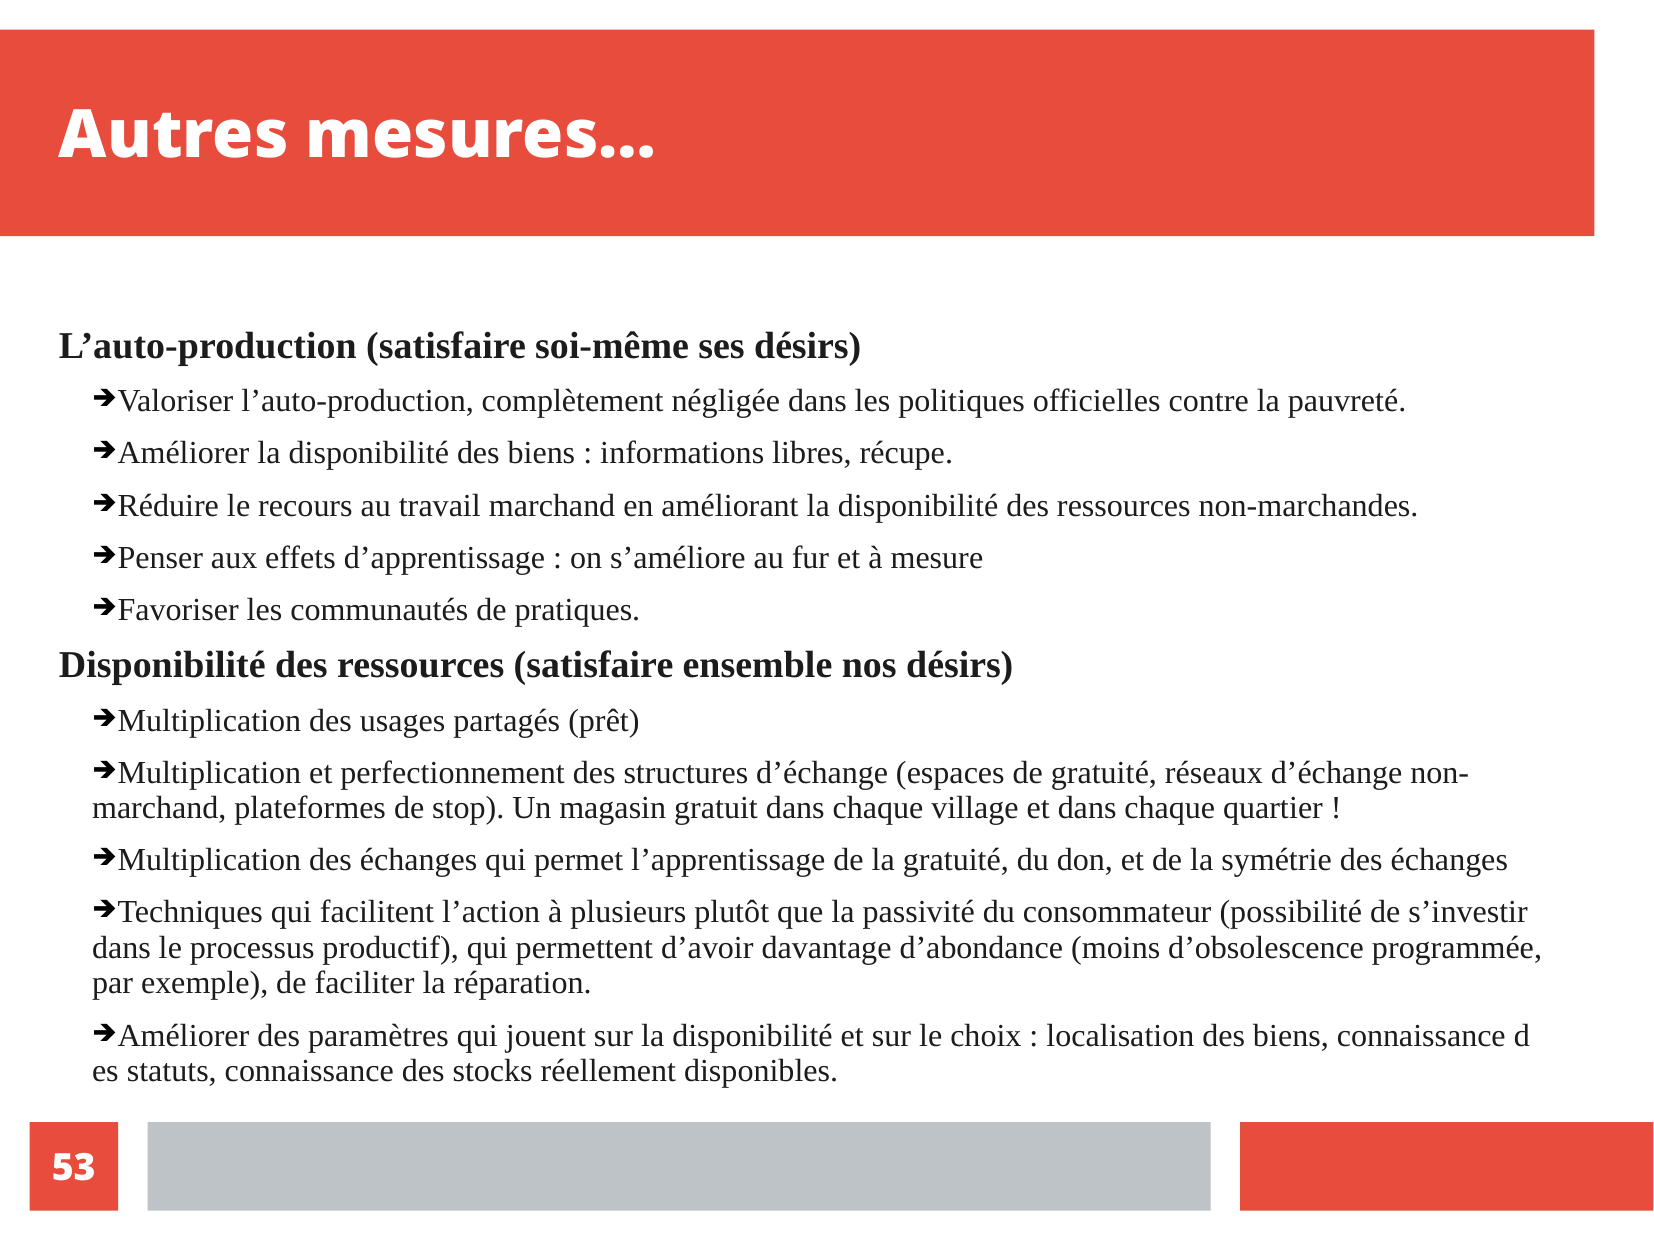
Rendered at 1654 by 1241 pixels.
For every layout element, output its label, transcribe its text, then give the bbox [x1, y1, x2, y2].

list L’auto-production (satisfaire soi-même ses désirs) Valoriser l’auto-production, complètement négligée dans les politiques officielles contre la pauvreté. Améliorer la disponibilité des biens : informations libres, récupe. Réduire le recours au travail marchand en améliorant la disponibilité des ressources non-marchandes. Penser aux effets d’apprentissage : on s’améliore au fur et à mesure Favoriser les communautés de pratiques. Disponibilité des ressources (satisfaire ensemble nos désirs) Multiplication des usages partagés (prêt) Multiplication et perfectionnement des structures d’échange (espaces de gratuité, réseaux d’échange non-marchand, plateformes de stop). Un magasin gratuit dans chaque village et dans chaque quartier ! Multiplication des échanges qui permet l’apprentissage de la gratuité, du don, et de la symétrie des échanges Techniques qui facilitent l’action à plusieurs plutôt que la passivité du consommateur (possibilité de s’investir dans le processus productif), qui permettent d’avoir davantage d’abondance (moins d’obsolescence programmée, par exemple), de faciliter la réparation. Améliorer des paramètres qui jouent sur la disponibilité et sur le choix : localisation des biens, connaissance d es statuts, connaissance des stocks réellement disponibles. [59, 324, 1565, 1093]
title Autres mesures… [59, 59, 1595, 178]
